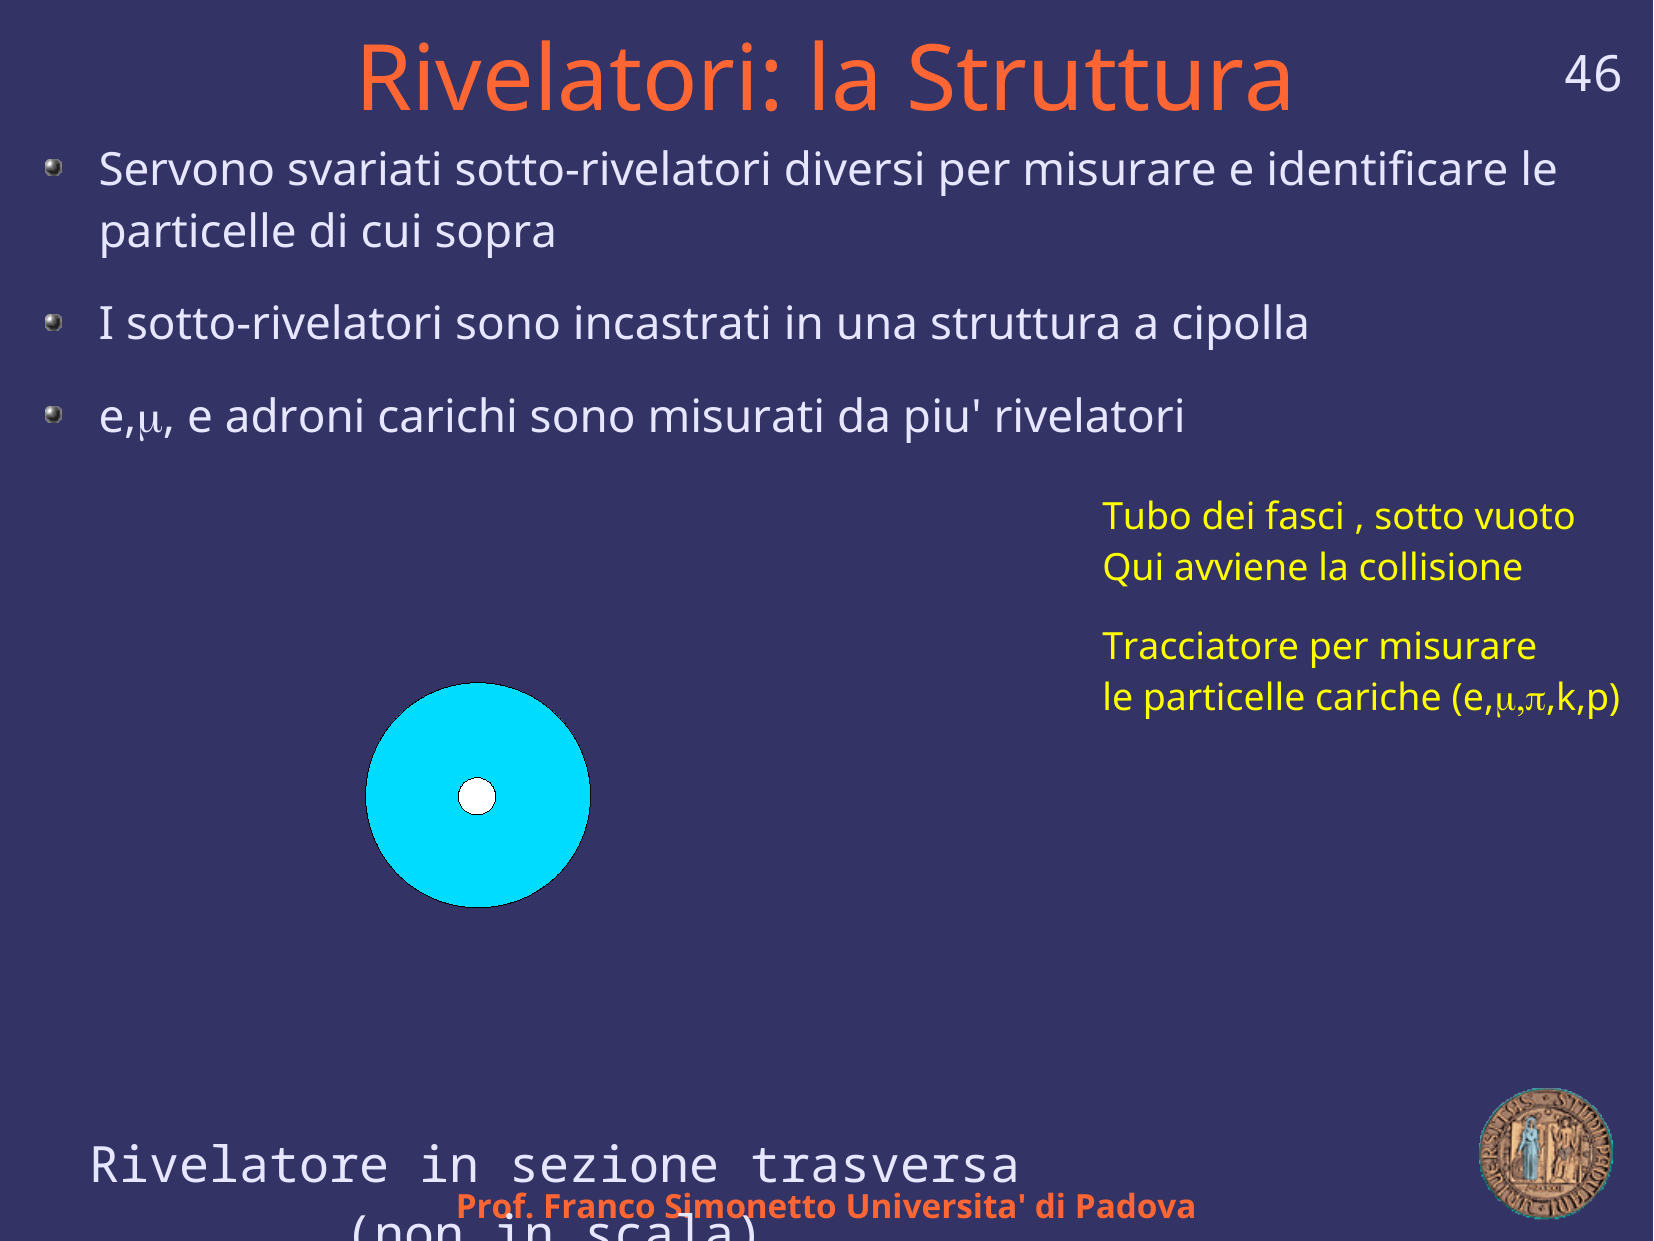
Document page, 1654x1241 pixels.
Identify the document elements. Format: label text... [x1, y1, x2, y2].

picture [1479, 1087, 1613, 1221]
text_box Tracciatore per misurare le particelle cariche (e,m,p,k,p) [1087, 612, 1653, 733]
text_box [365, 682, 591, 908]
text_box Tubo dei fasci , sotto vuoto Qui avviene la collisione [1087, 482, 1598, 602]
title Rivelatori: la Struttura [82, 29, 1571, 121]
text_box Rivelatore in sezione trasversa (non in scala) [75, 1121, 1036, 1237]
list Servono svariati sotto-rivelatori diversi per misurare e identificare le particelle di cui sopra I sotto-rivelatori sono incastrati in una struttura a cipolla e,m, e adroni carichi sono misurati da piu' rivelatori [27, 136, 1613, 452]
